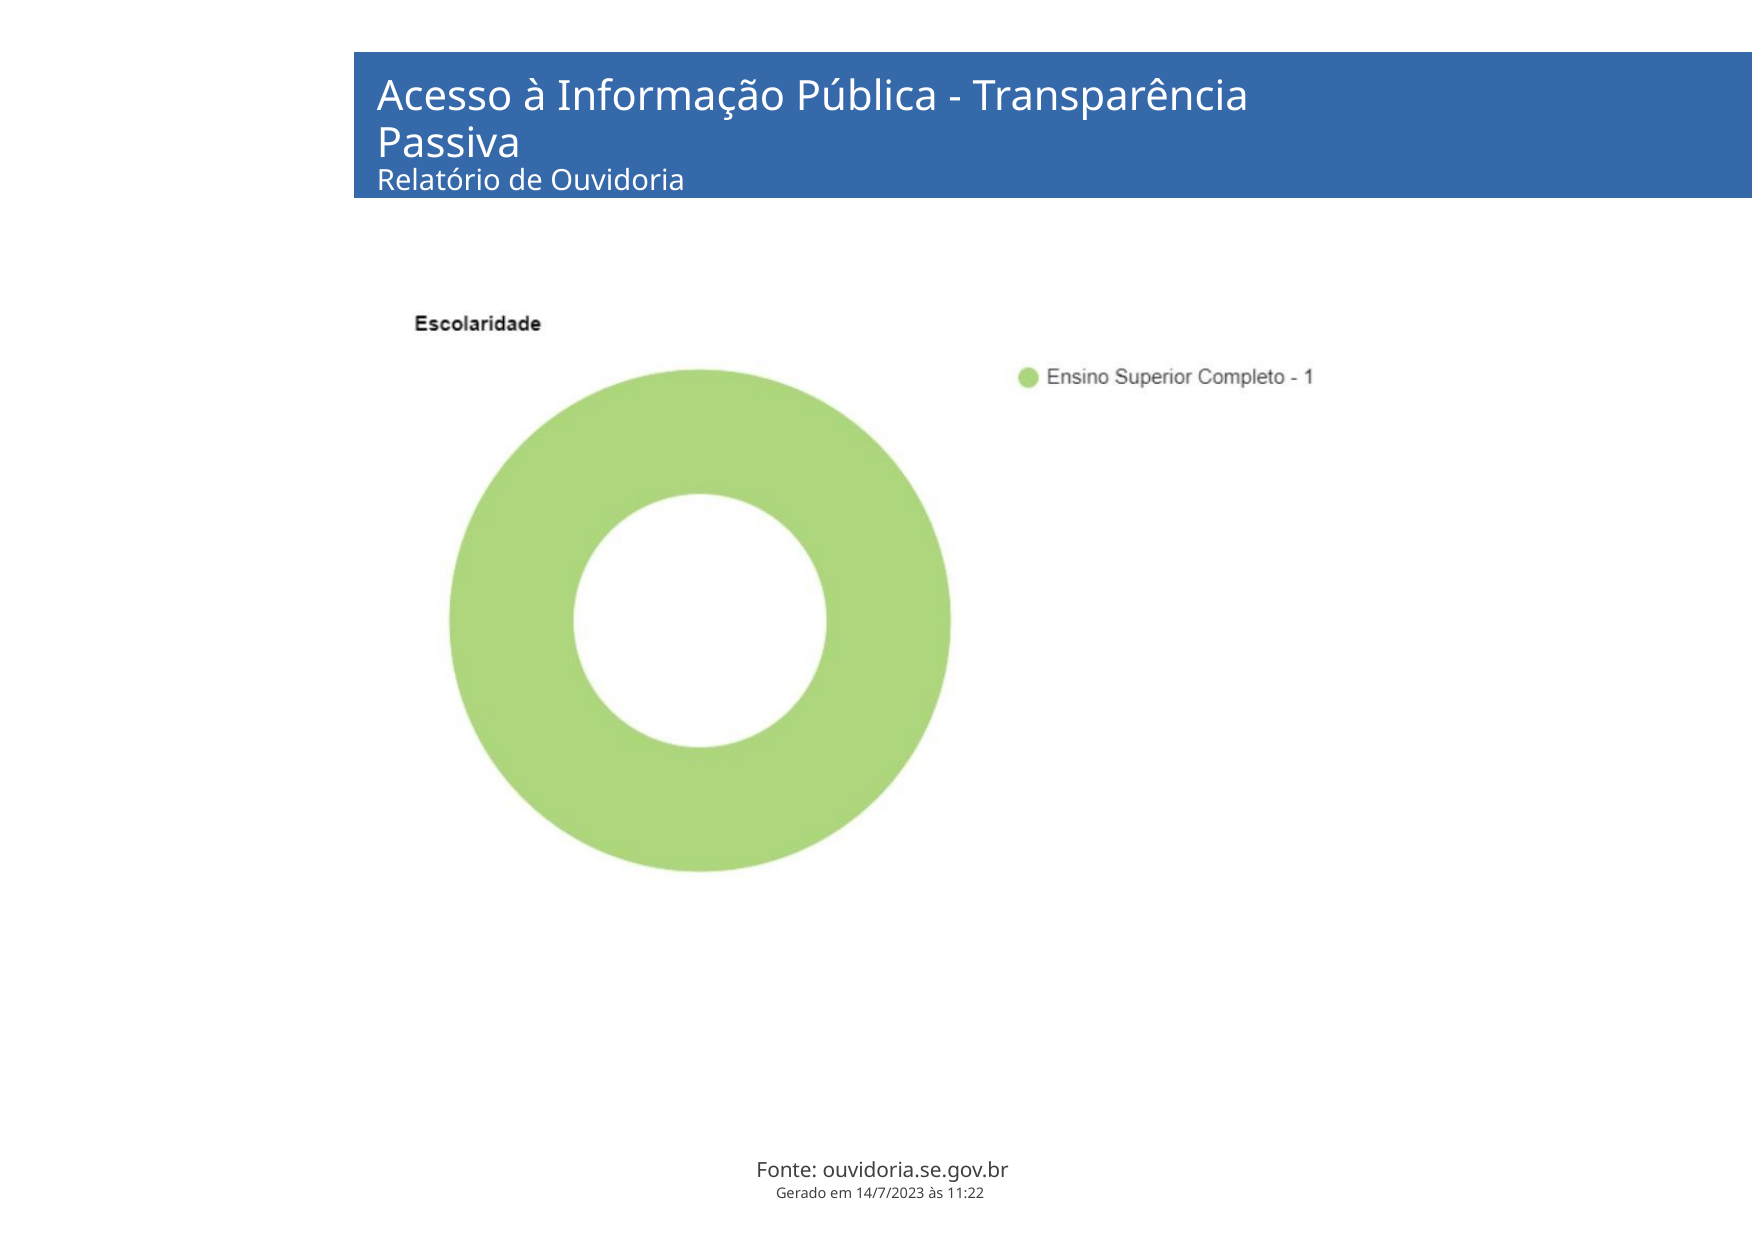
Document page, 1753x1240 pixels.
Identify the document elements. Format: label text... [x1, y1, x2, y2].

text_box Acesso à Informação Pública - Transparência Passiva Relatório de Ouvidoria SETUR - Maio a Maio de 2023 [376, 72, 1403, 228]
text_box Fonte: ouvidoria.se.gov.br Gerado em 14/7/2023 às 11:22 [756, 1158, 1023, 1202]
text_box [155, 211, 1599, 1028]
text_box [354, 52, 1752, 198]
